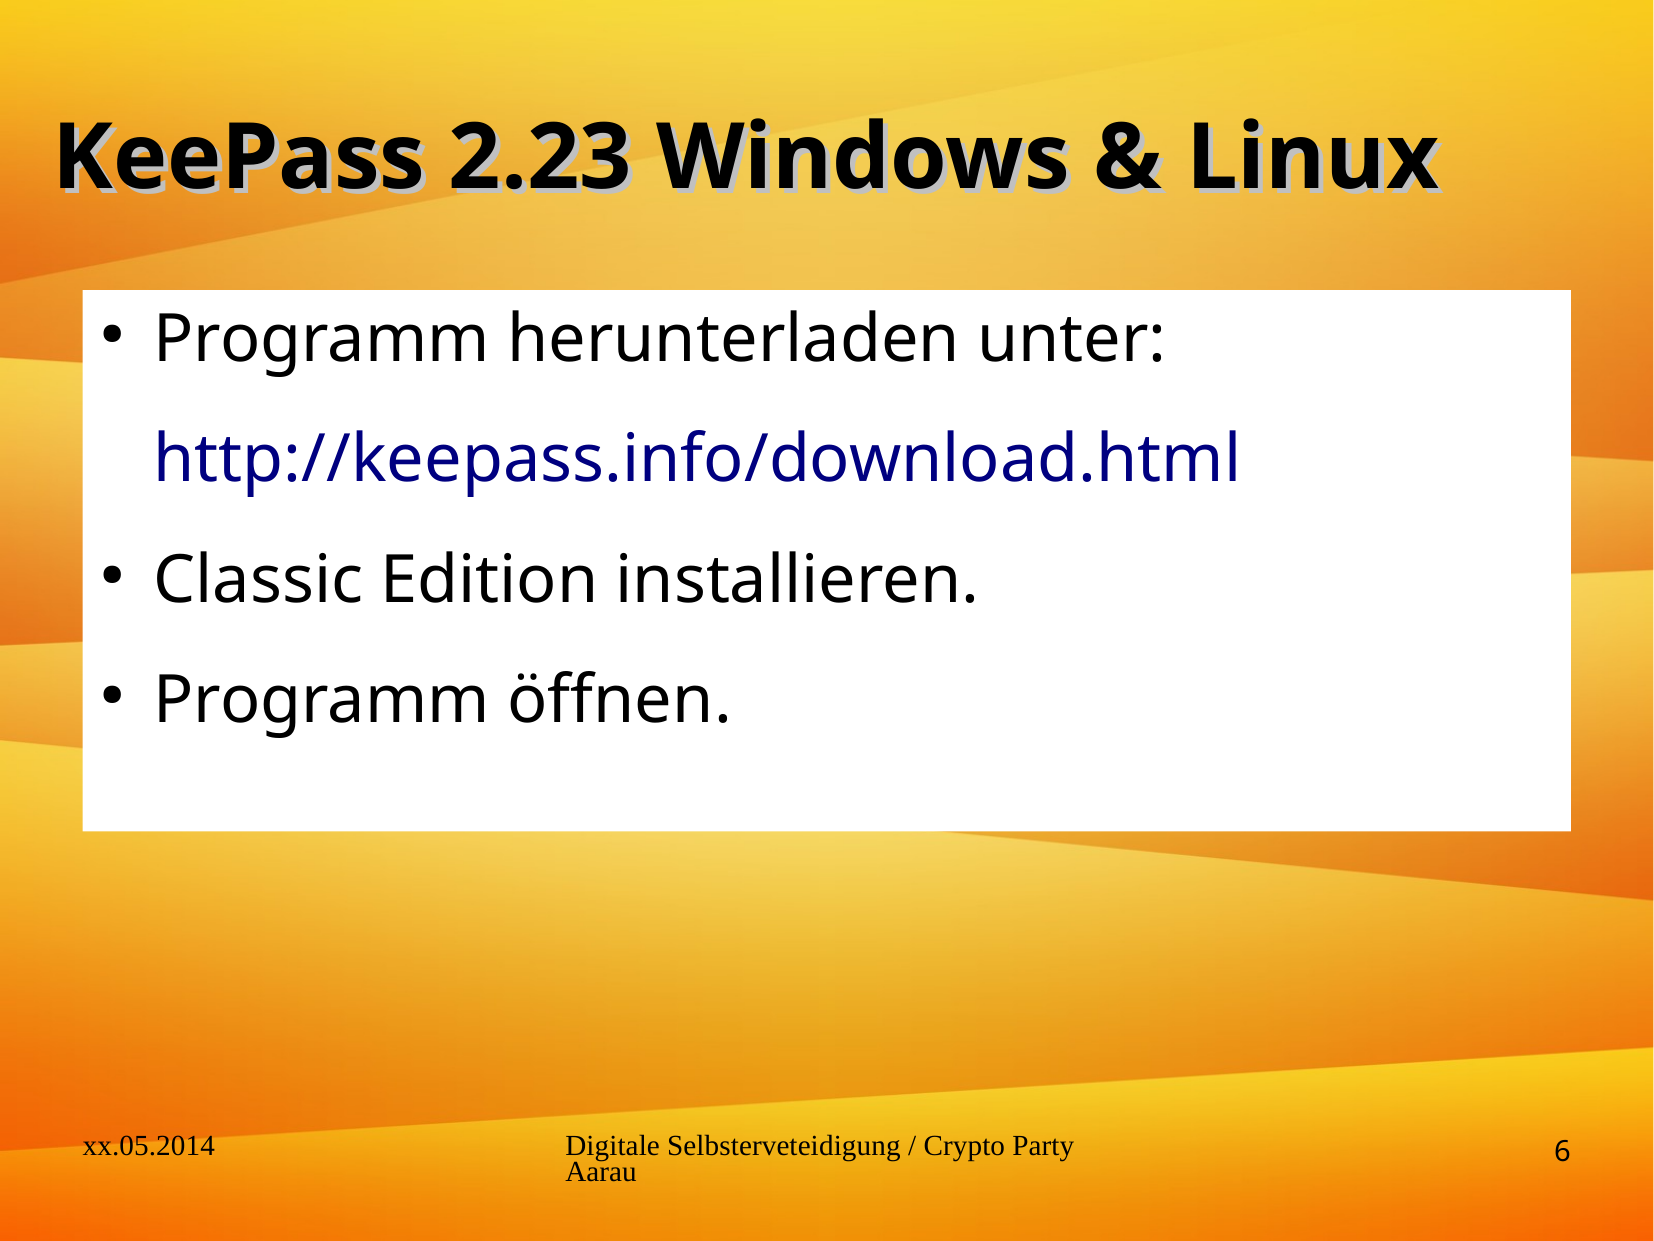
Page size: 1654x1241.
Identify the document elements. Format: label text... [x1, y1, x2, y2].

list Programm herunterladen unter: http://keepass.info/download.html Classic Edition installieren. Programm öffnen. [82, 290, 1571, 832]
title KeePass 2.23 Windows & Linux [52, 49, 1541, 257]
picture [0, 0, 1654, 1241]
